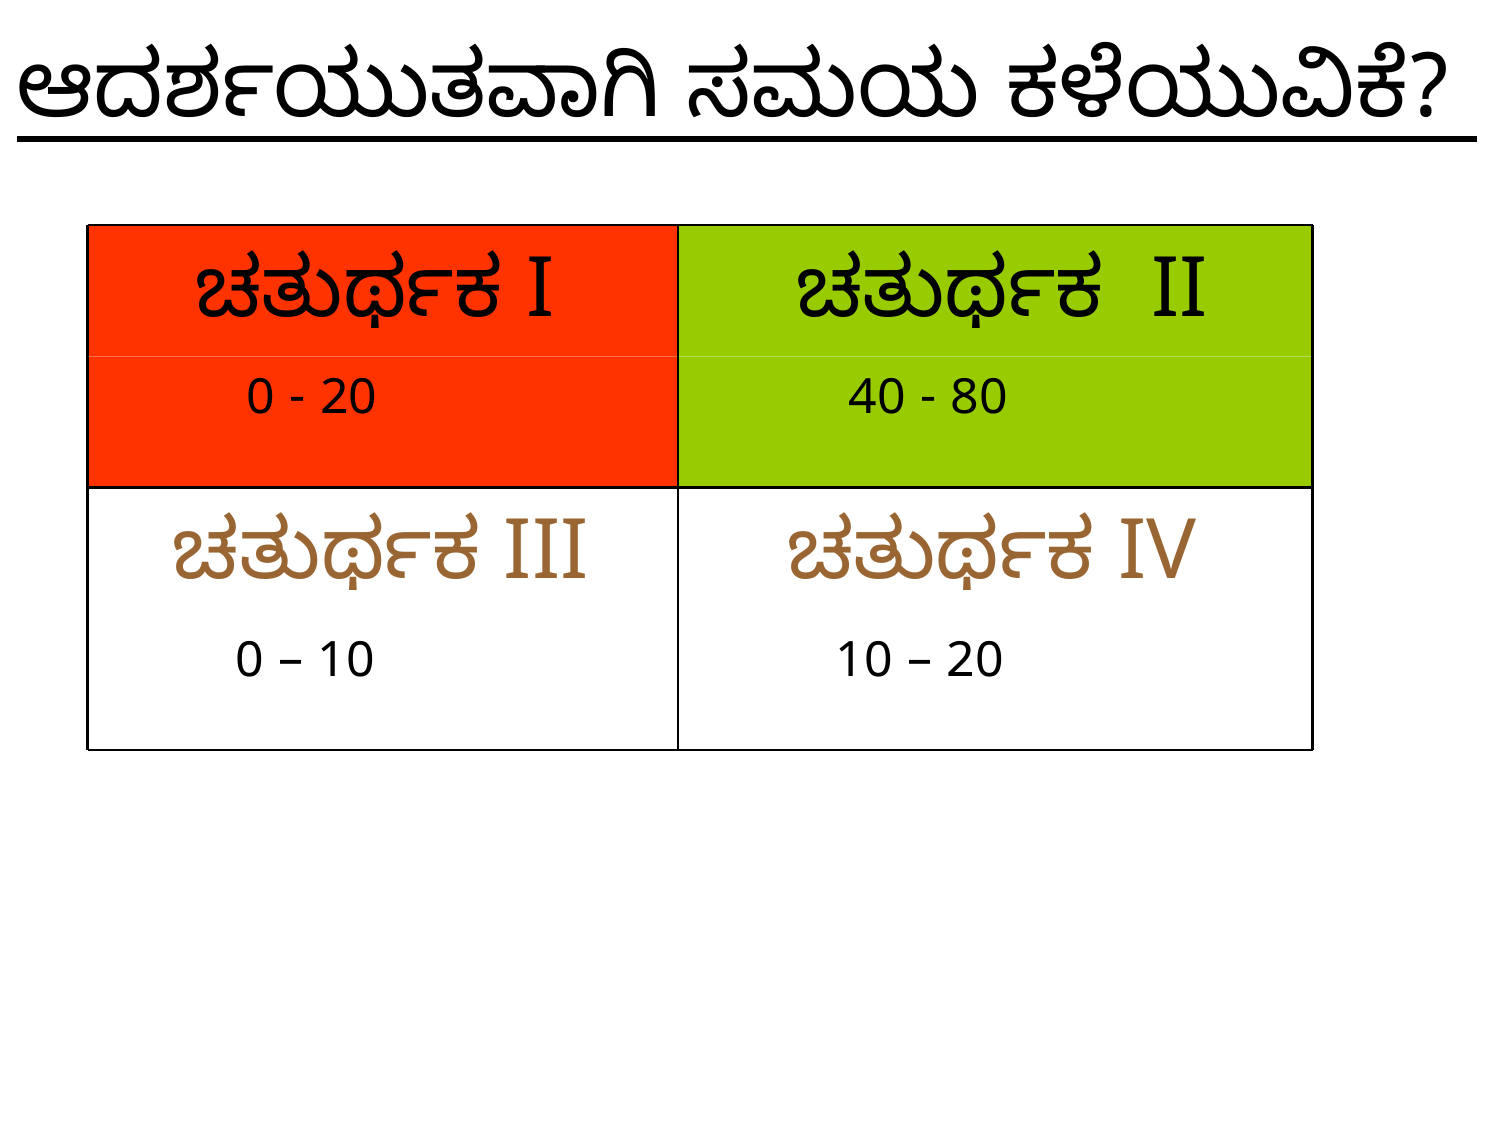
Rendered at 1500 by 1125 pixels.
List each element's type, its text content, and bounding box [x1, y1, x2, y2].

text_box 40 - 80 [679, 357, 1311, 486]
text_box ಚತುರ್ಥಕ III [89, 489, 677, 619]
text_box ಚತುರ್ಥಕ IV [679, 489, 1311, 619]
text_box 10 – 20 [679, 619, 1311, 749]
text_box 0 – 10 [89, 619, 677, 749]
text_box ಚತುರ್ಥಕ I [89, 226, 677, 357]
title ಆದರ್ಶಯುತವಾಗಿ ಸಮಯ ಕಳೆಯುವಿಕೆ? [2, 3, 1500, 206]
text_box 0 - 20 [89, 357, 677, 486]
text_box ಚತುರ್ಥಕ II [679, 226, 1311, 357]
